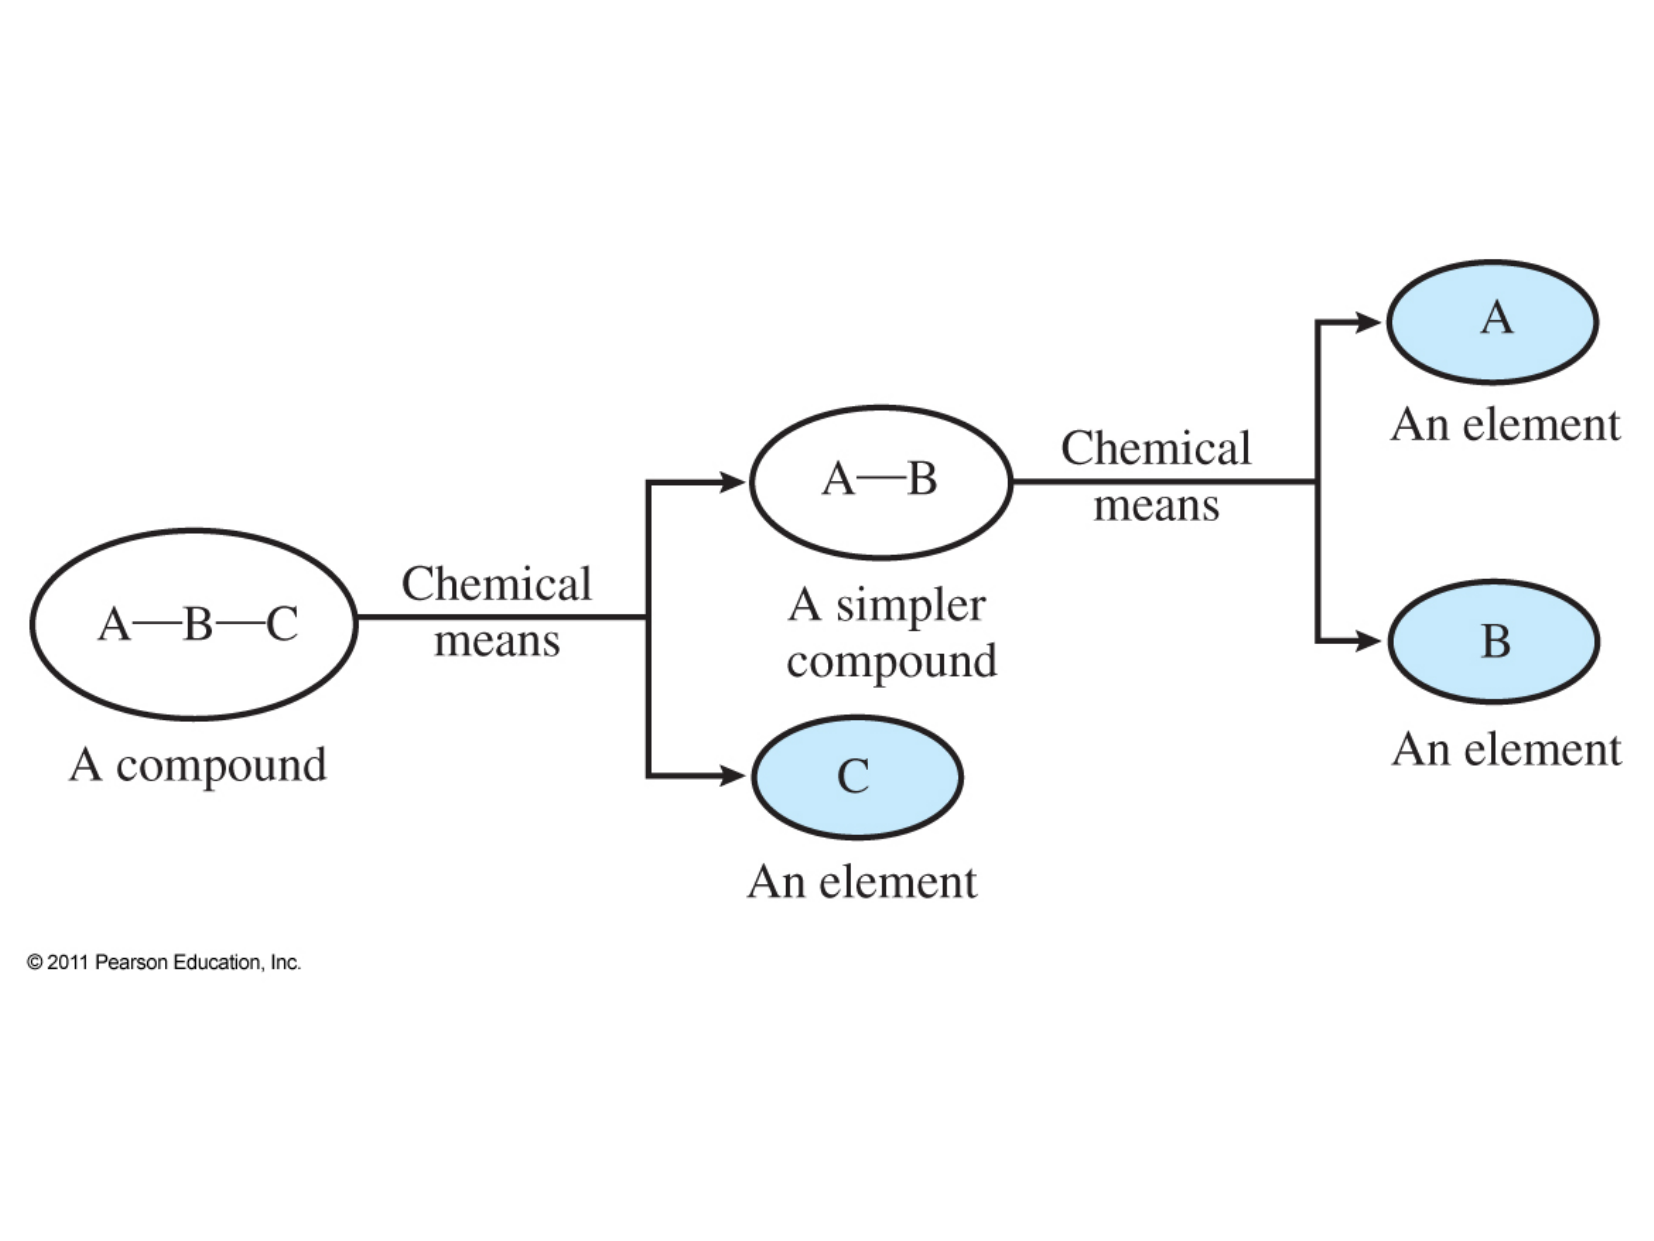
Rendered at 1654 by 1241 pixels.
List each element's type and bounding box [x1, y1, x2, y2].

picture [0, 224, 1654, 1016]
